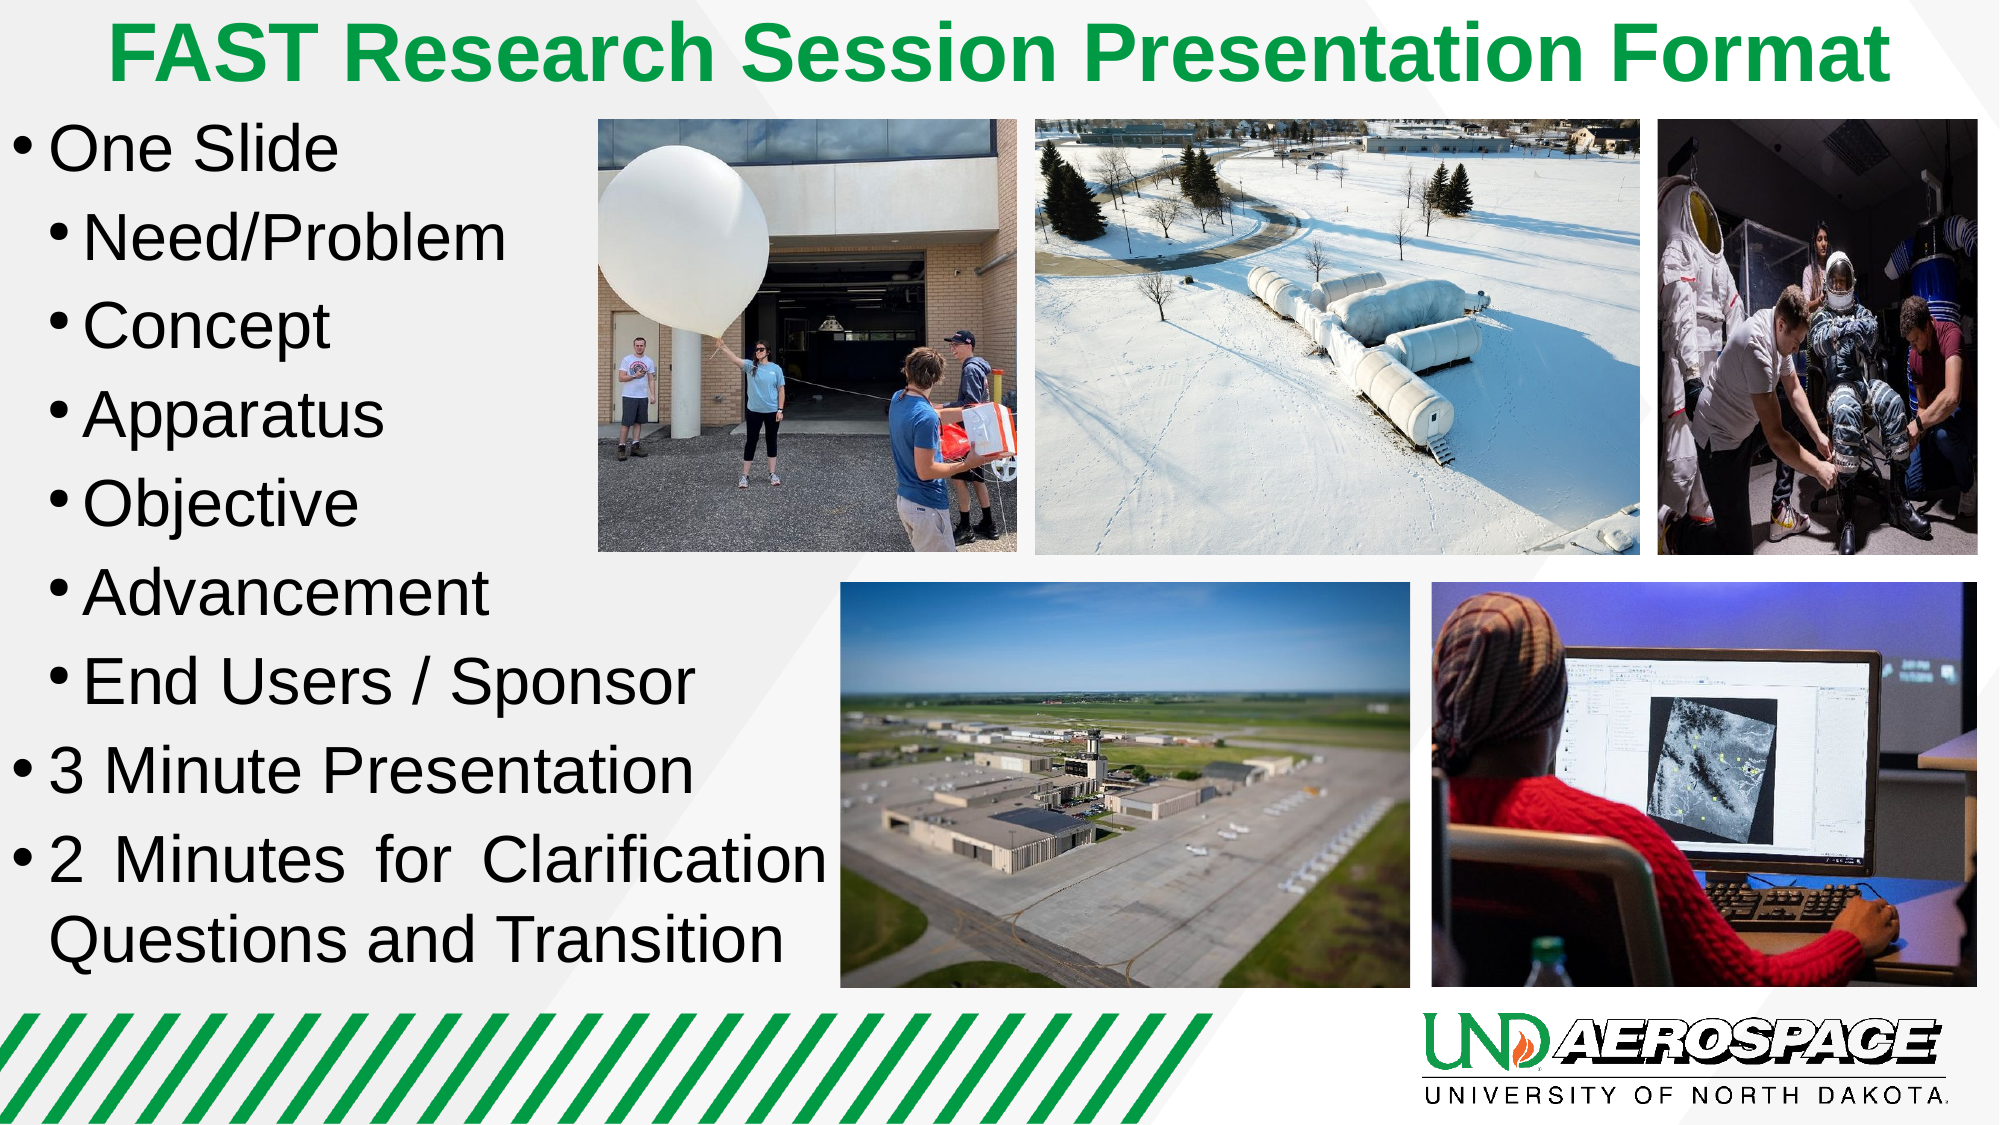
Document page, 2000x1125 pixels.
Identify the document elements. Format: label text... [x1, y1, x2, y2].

picture [0, 96, 2000, 1125]
text_box FAST Research Session Presentation Format [0, 0, 2000, 96]
text_box One Slide Need/Problem Concept Apparatus Objective Advancement End Users / Sponsor 3 Minute Presentation 2 Minutes for Clarification Questions and Transition [0, 97, 845, 1012]
